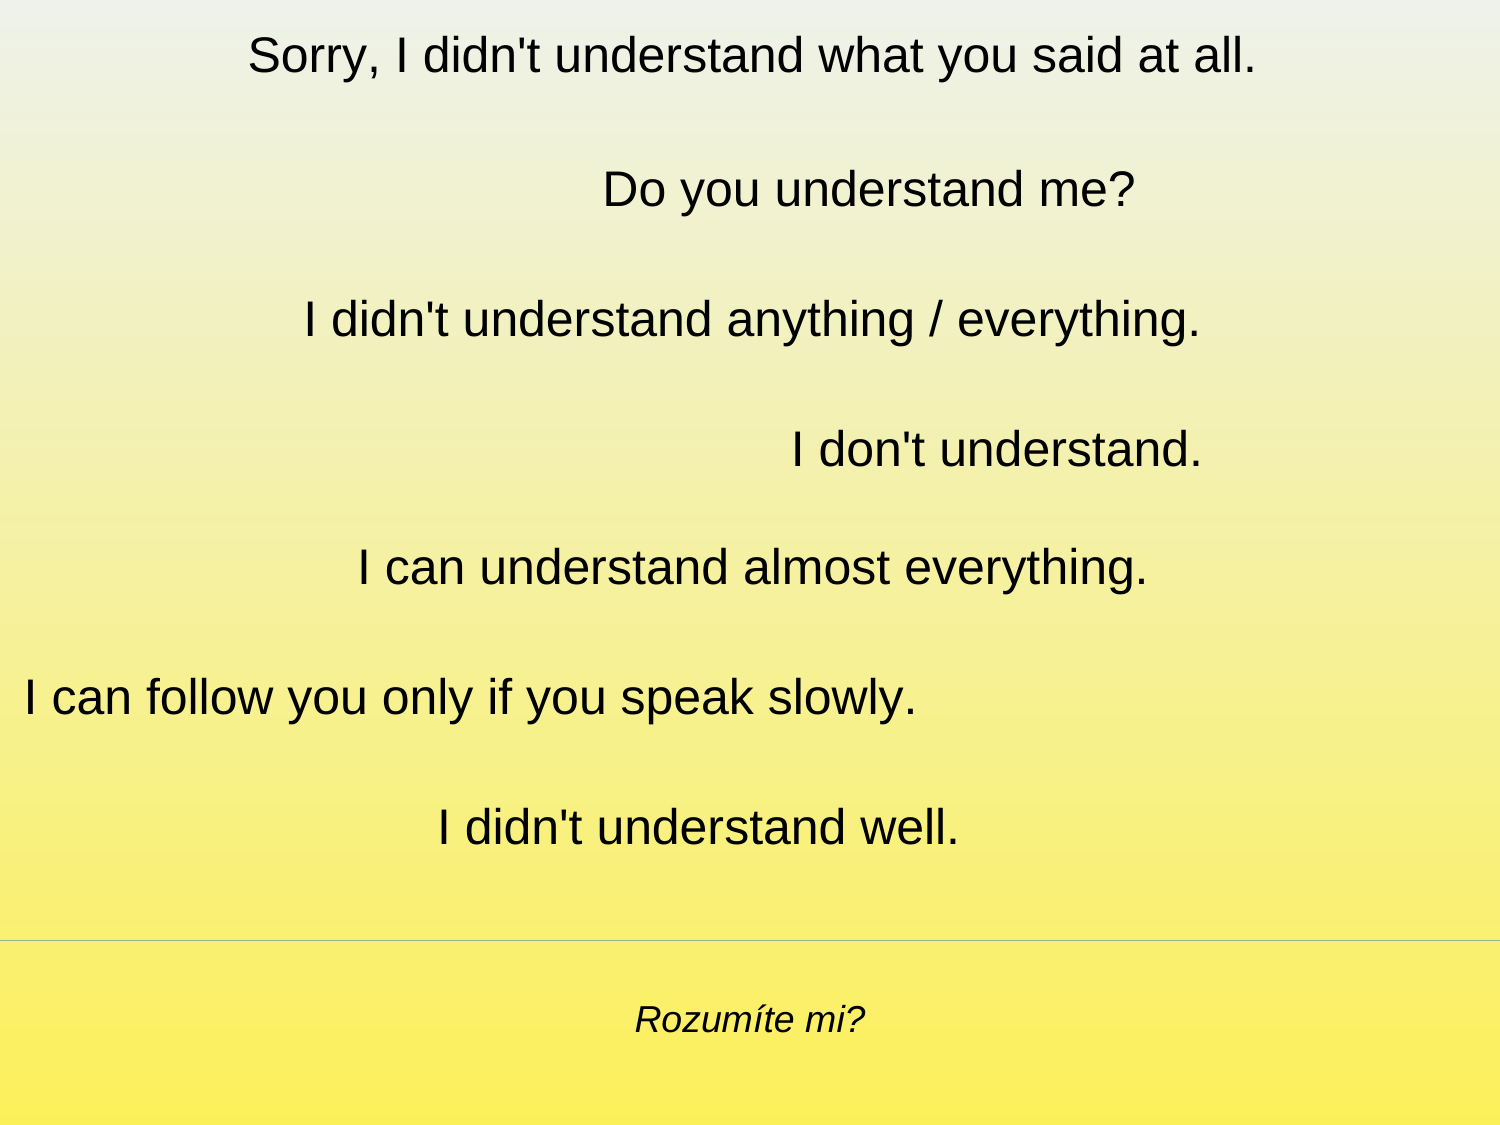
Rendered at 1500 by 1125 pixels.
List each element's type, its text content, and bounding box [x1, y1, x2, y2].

text_box Sorry, I didn't understand what you said at all. [5, 14, 1500, 90]
text_box I didn't understand anything / everything. [5, 278, 1500, 355]
text_box I didn't understand well. [422, 786, 976, 863]
text_box I don't understand. [775, 408, 1219, 485]
text_box I can follow you only if you speak slowly. [8, 656, 934, 733]
text_box I can understand almost everything. [6, 527, 1500, 603]
text_box Do you understand me? [587, 148, 1152, 225]
text_box Rozumíte mi? [584, 987, 916, 1049]
